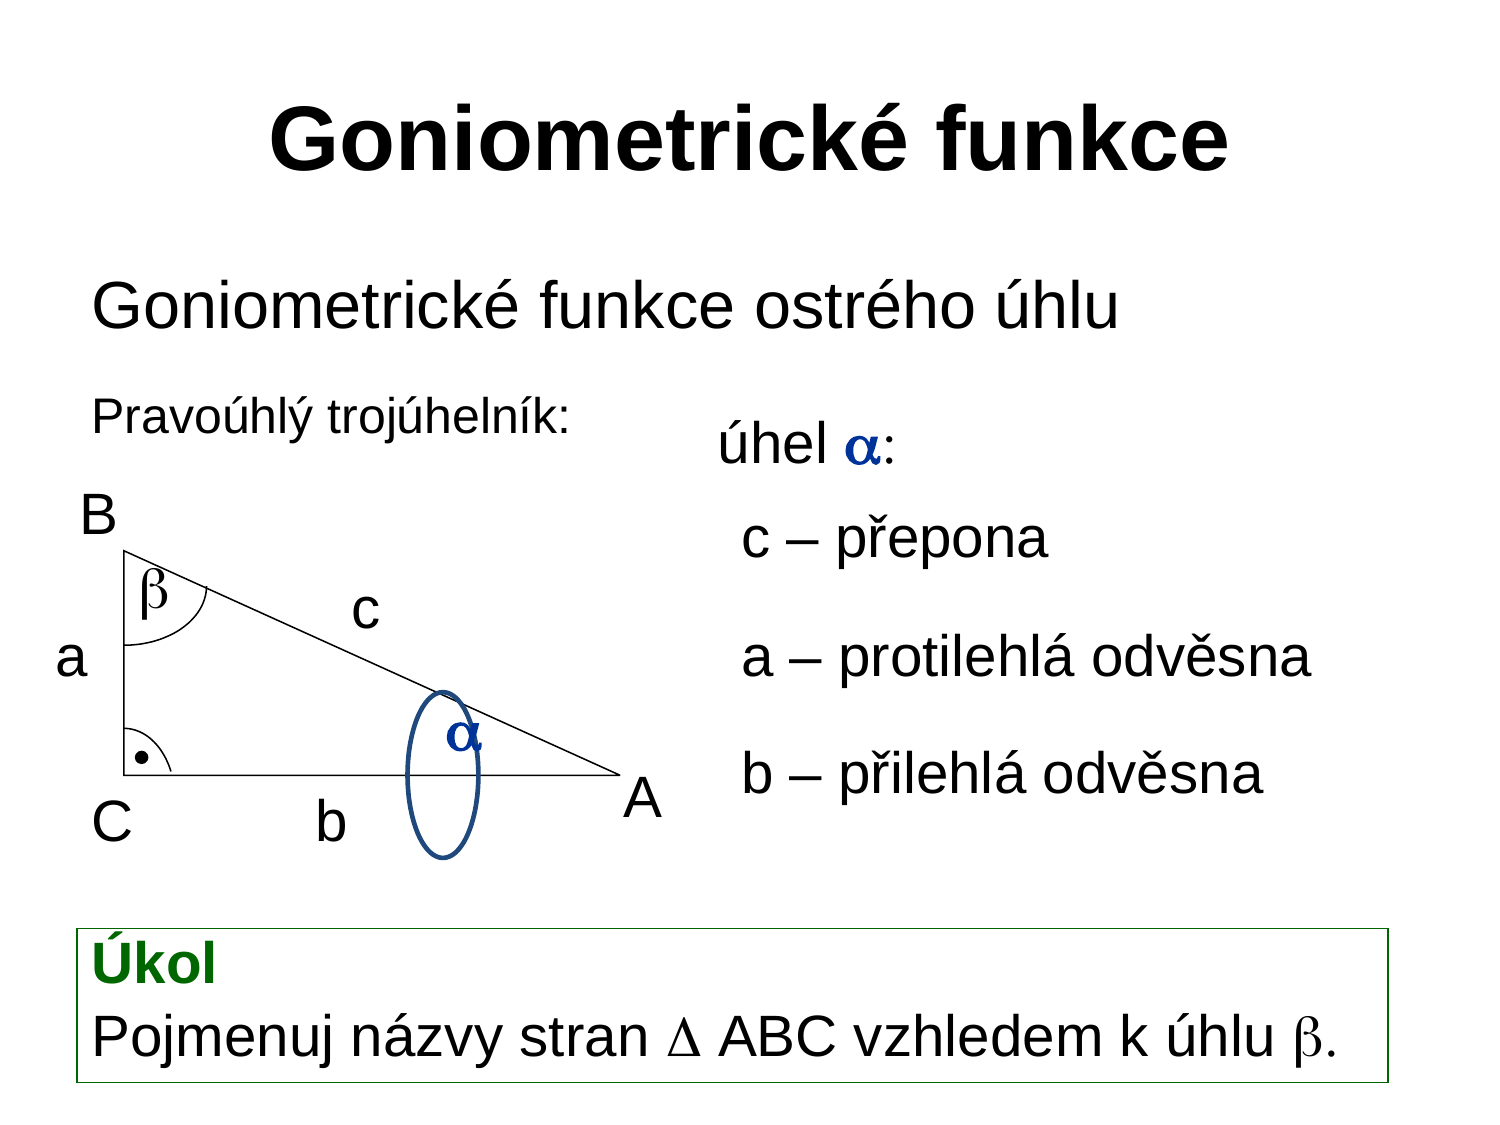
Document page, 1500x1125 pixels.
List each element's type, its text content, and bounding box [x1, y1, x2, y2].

text_box A [608, 763, 668, 835]
text_box b – přilehlá odvěsna [726, 739, 1388, 811]
text_box Úkol Pojmenuj názvy stran  ABC vzhledem k úhlu  [76, 928, 1388, 1083]
text_box úhel  [702, 408, 987, 480]
text_box a [41, 621, 100, 693]
text_box Pravoúhlý trojúhelník: [76, 385, 609, 473]
text_box c [336, 574, 396, 646]
title Goniometrické funkce [75, 45, 1426, 233]
text_box C [76, 786, 136, 858]
text_box B [64, 479, 124, 551]
text_box c – přepona [726, 503, 1388, 575]
text_box [135, 751, 148, 764]
text_box  [123, 562, 183, 634]
text_box b [301, 786, 360, 858]
text_box a – protilehlá odvěsna [726, 621, 1388, 693]
list Goniometrické funkce ostrého úhlu [76, 267, 1427, 355]
text_box  [430, 704, 490, 775]
